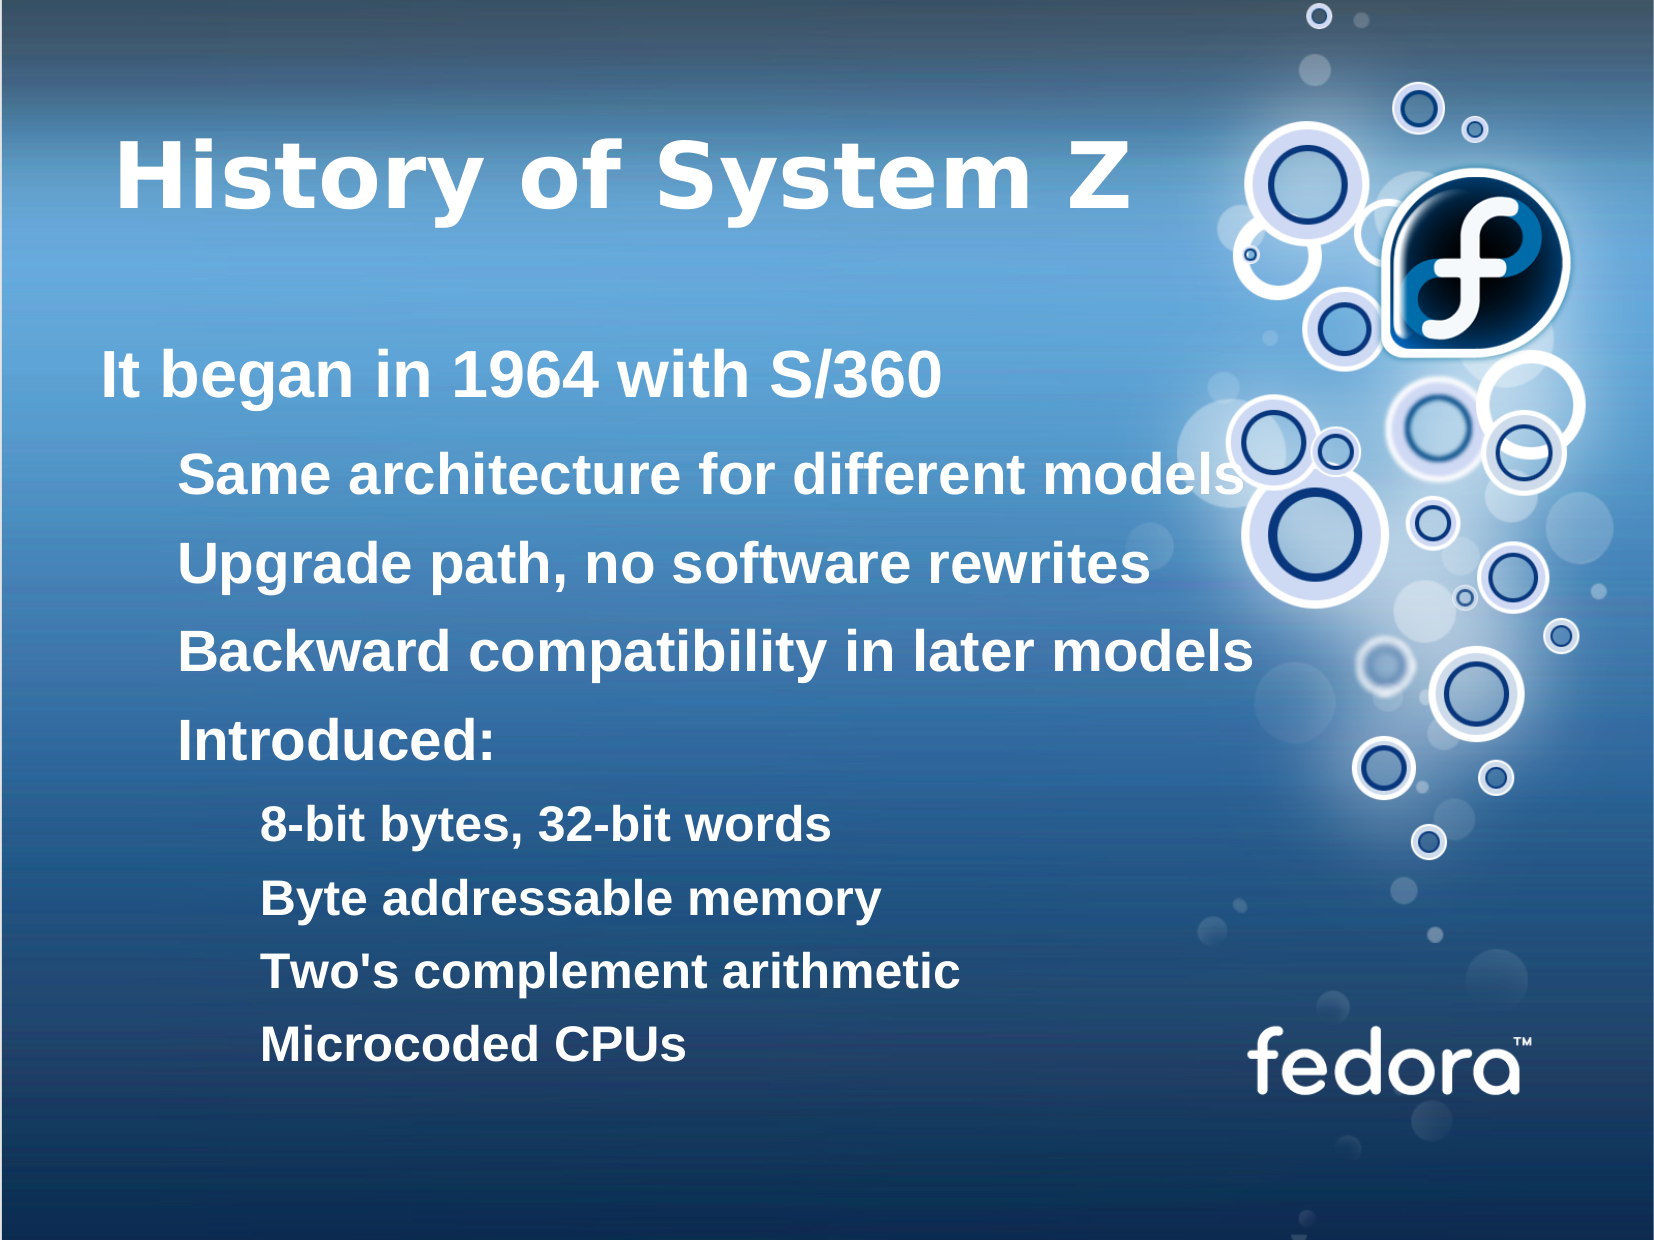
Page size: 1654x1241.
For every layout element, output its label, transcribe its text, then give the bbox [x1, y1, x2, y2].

title History of System Z [76, 73, 1565, 281]
list It began in 1964 with S/360 Same architecture for different models Upgrade path, no software rewrites Backward compatibility in later models Introduced: 8-bit bytes, 32-bit words Byte addressable memory Two's complement arithmetic Microcoded CPUs [82, 337, 1388, 1156]
picture [1, 0, 1654, 1240]
